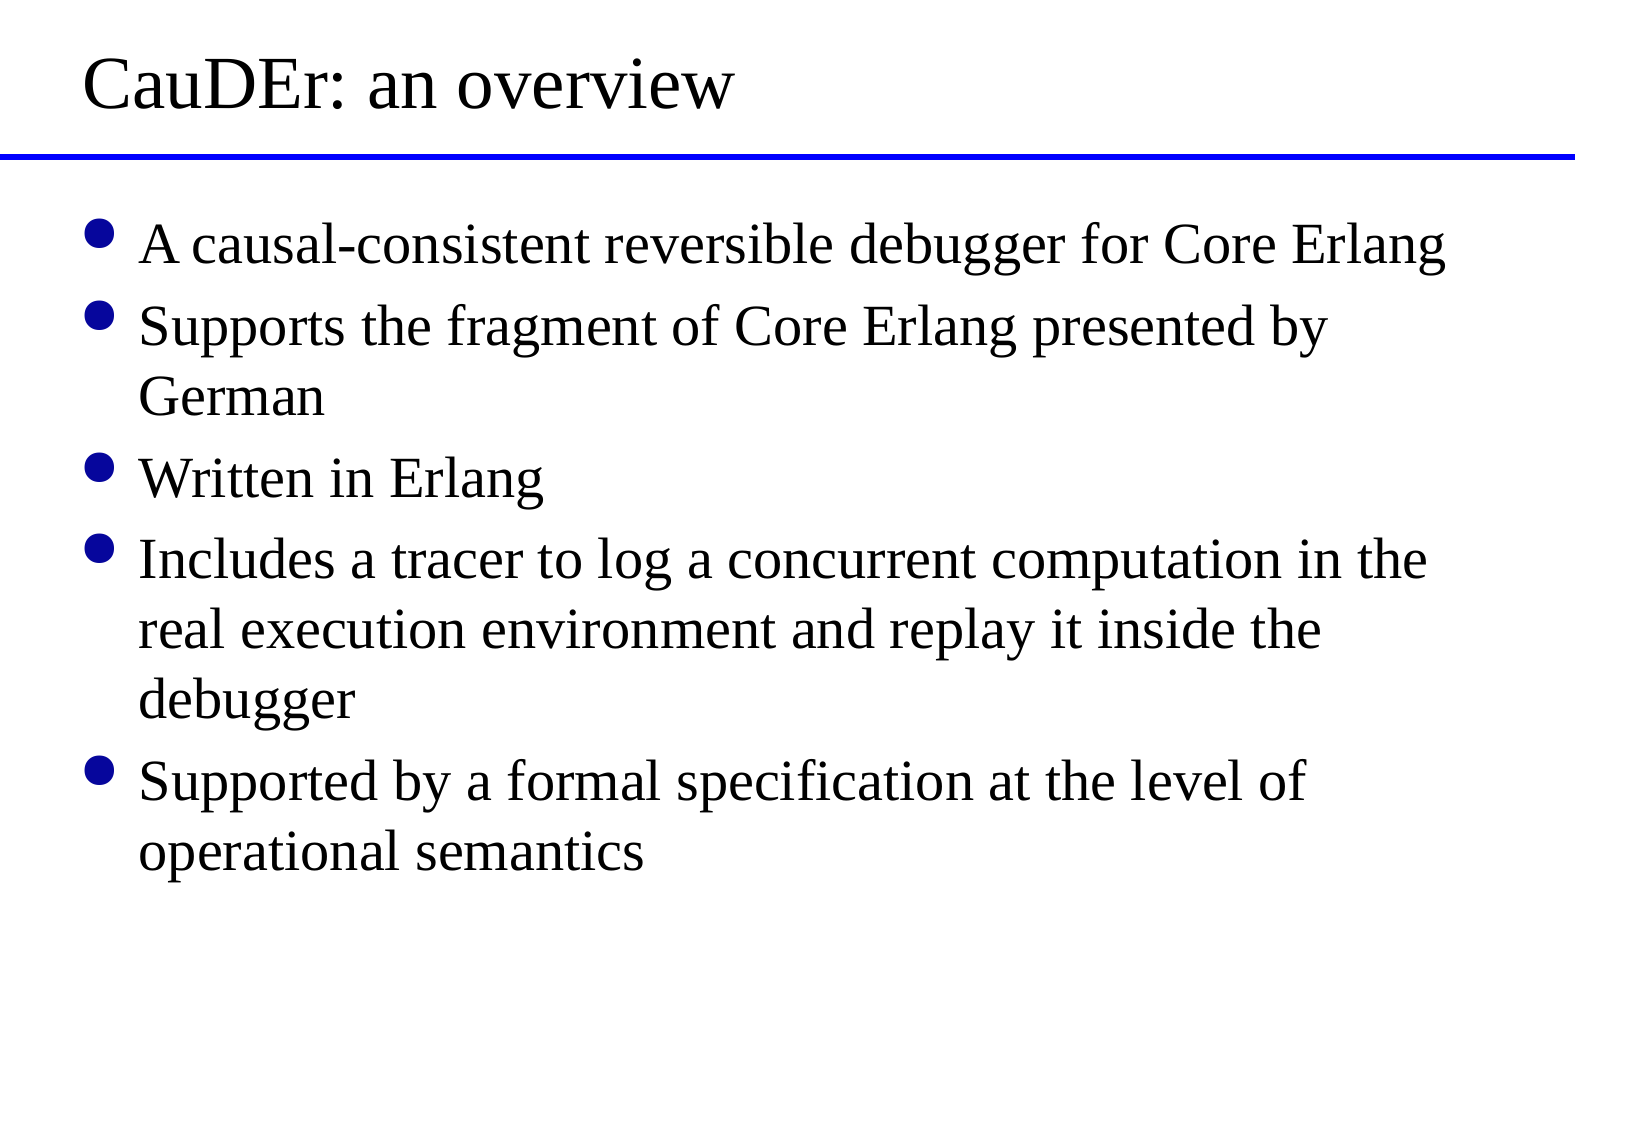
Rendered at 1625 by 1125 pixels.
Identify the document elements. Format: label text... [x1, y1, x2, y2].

list A causal-consistent reversible debugger for Core Erlang Supports the fragment of Core Erlang presented by German Written in Erlang Includes a tracer to log a concurrent computation in the real execution environment and replay it inside the debugger Supported by a formal specification at the level of operational semantics [67, 198, 1478, 1061]
title CauDEr: an overview [67, 27, 1625, 131]
